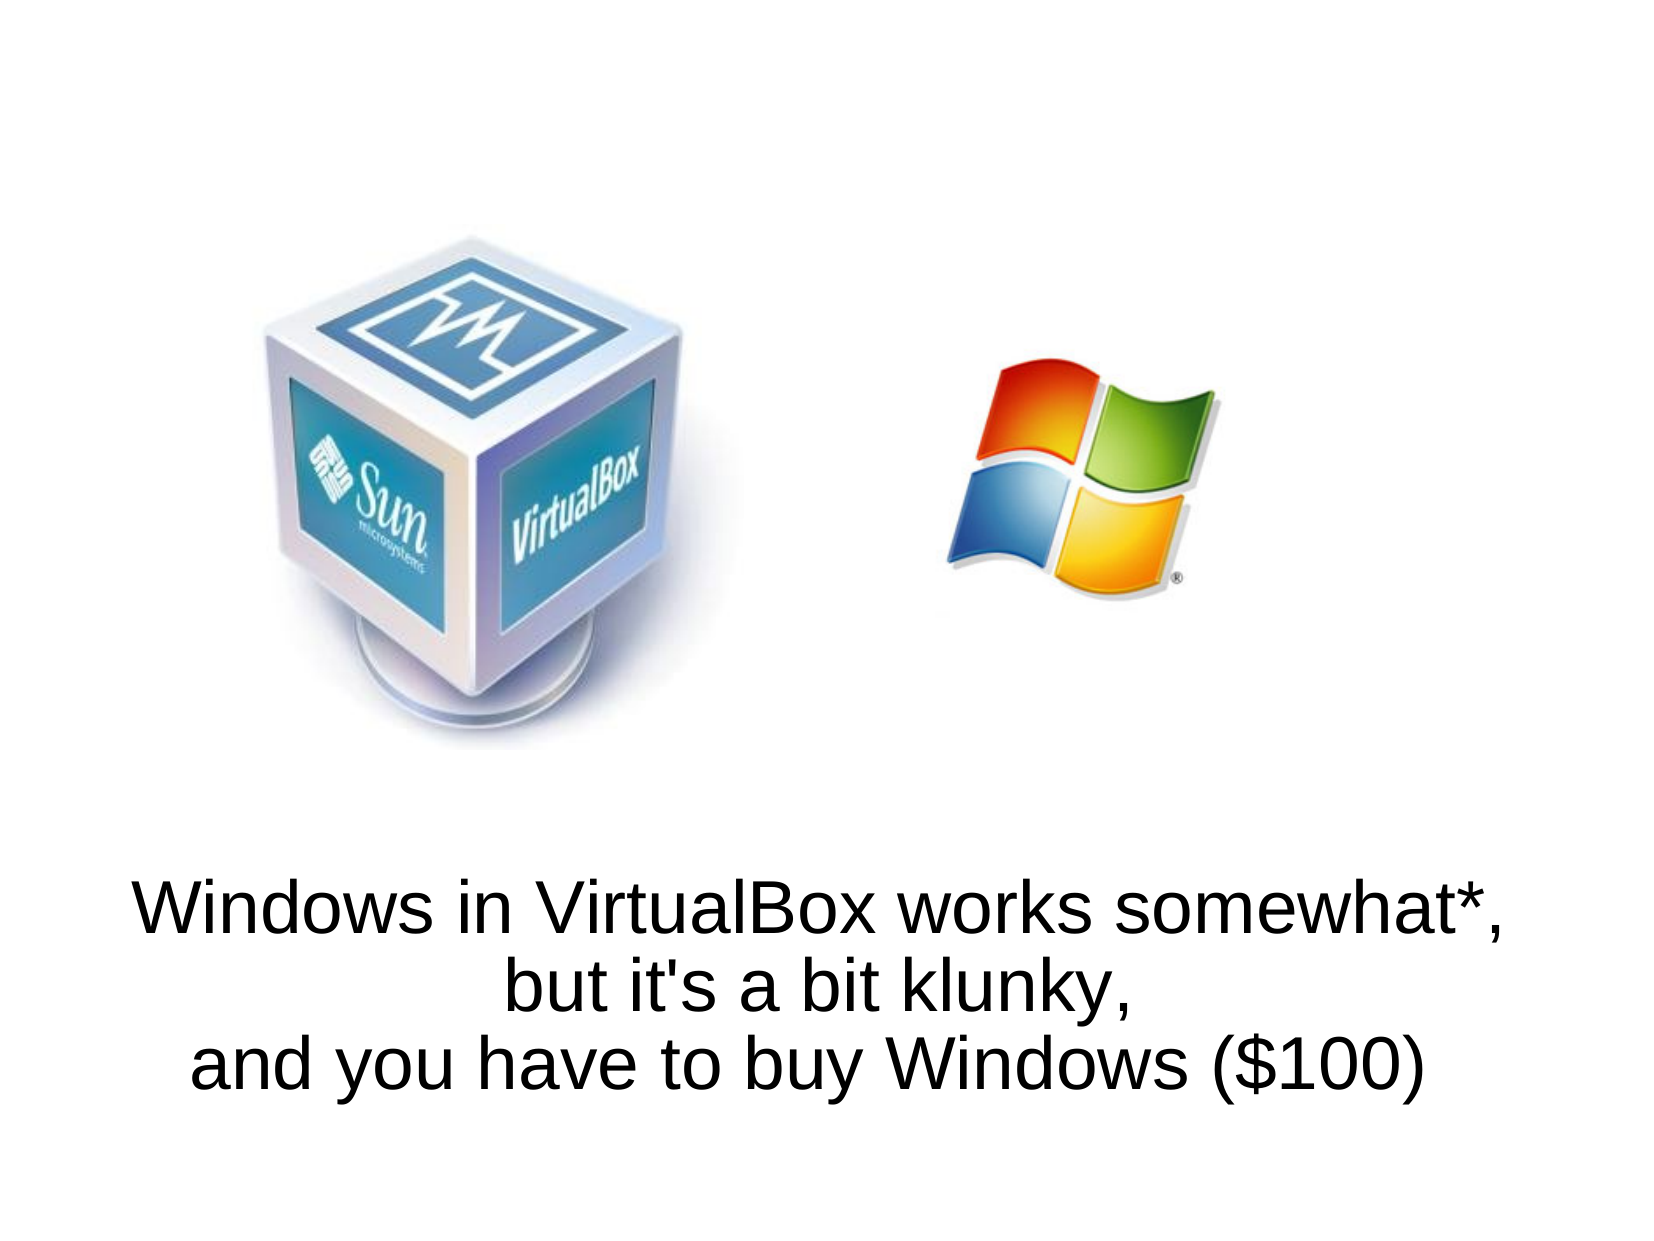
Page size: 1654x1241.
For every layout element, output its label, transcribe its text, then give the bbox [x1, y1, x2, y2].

picture [225, 224, 751, 751]
picture [924, 337, 1238, 625]
title Windows in VirtualBox works somewhat*, but it's a bit klunky, and you have to buy Windows ($100) [74, 862, 1563, 1115]
